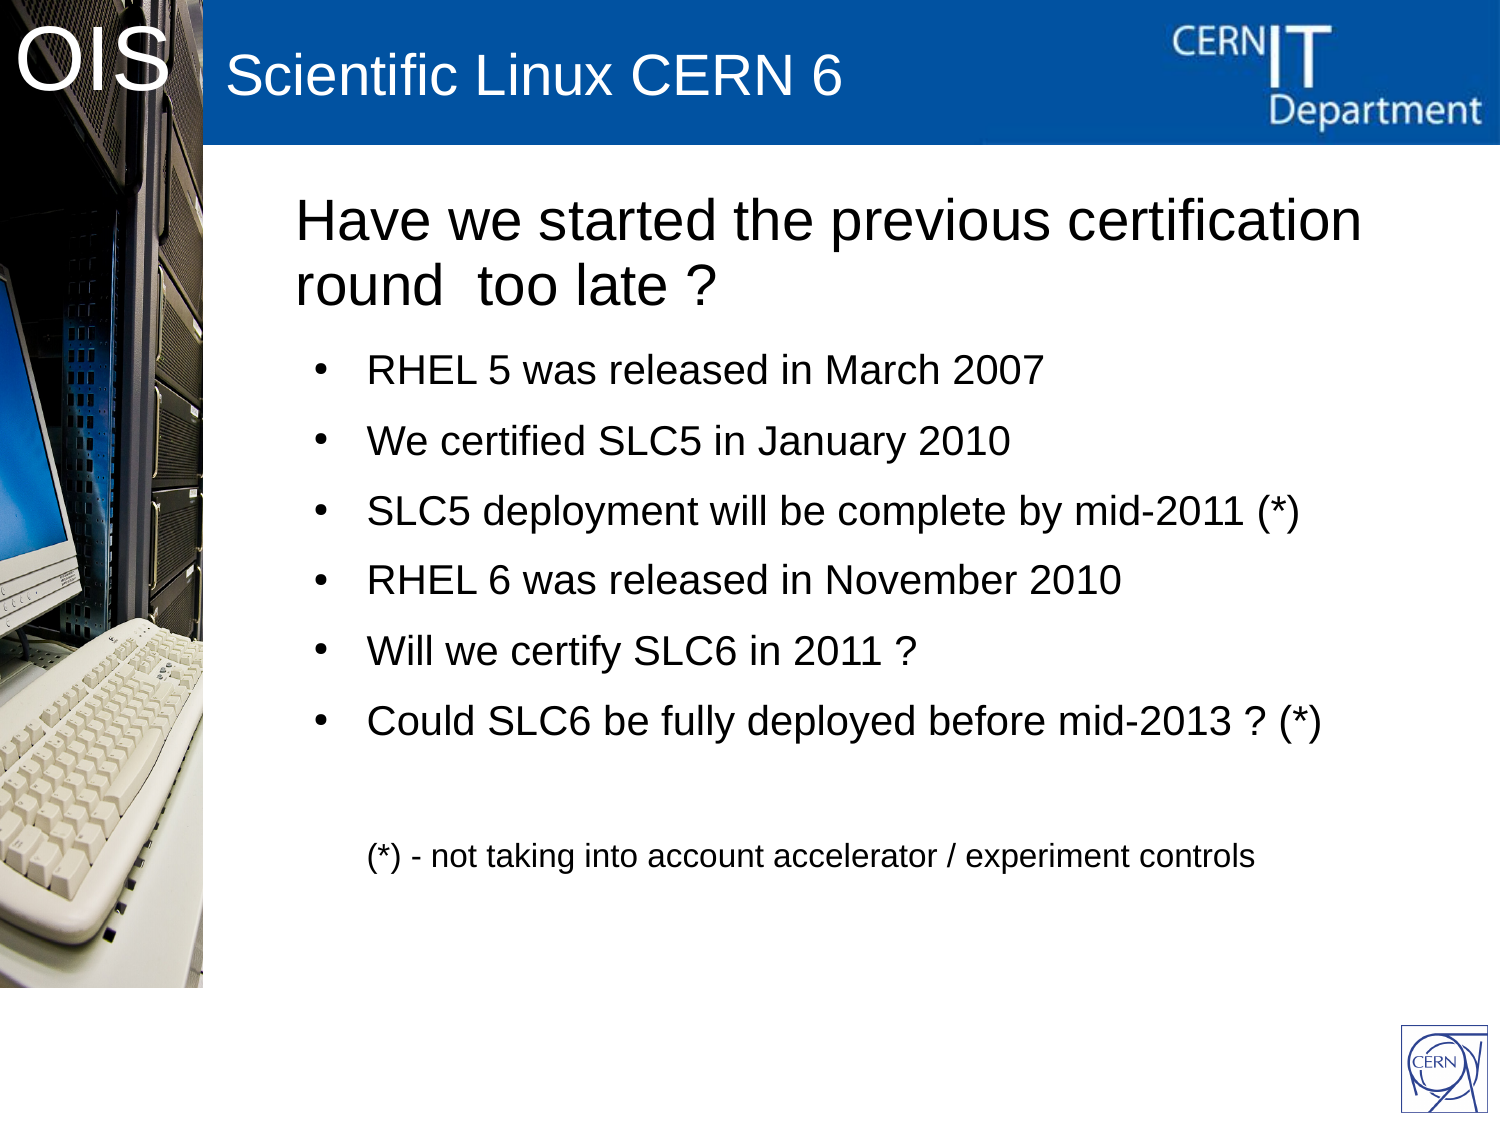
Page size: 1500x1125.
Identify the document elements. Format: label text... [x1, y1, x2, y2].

picture [1238, 0, 1500, 145]
title Scientific Linux CERN 6 [225, 0, 1238, 151]
picture [1401, 1025, 1488, 1113]
list Have we started the previous certification round too late ? RHEL 5 was released in March 2007 We certified SLC5 in January 2010 SLC5 deployment will be complete by mid-2011 (*) RHEL 6 was released in November 2010 Will we certify SLC6 in 2011 ? Could SLC6 be fully deployed before mid-2013 ? (*) (*) - not taking into account accelerator / experiment controls [225, 187, 1463, 998]
picture [0, 0, 225, 988]
